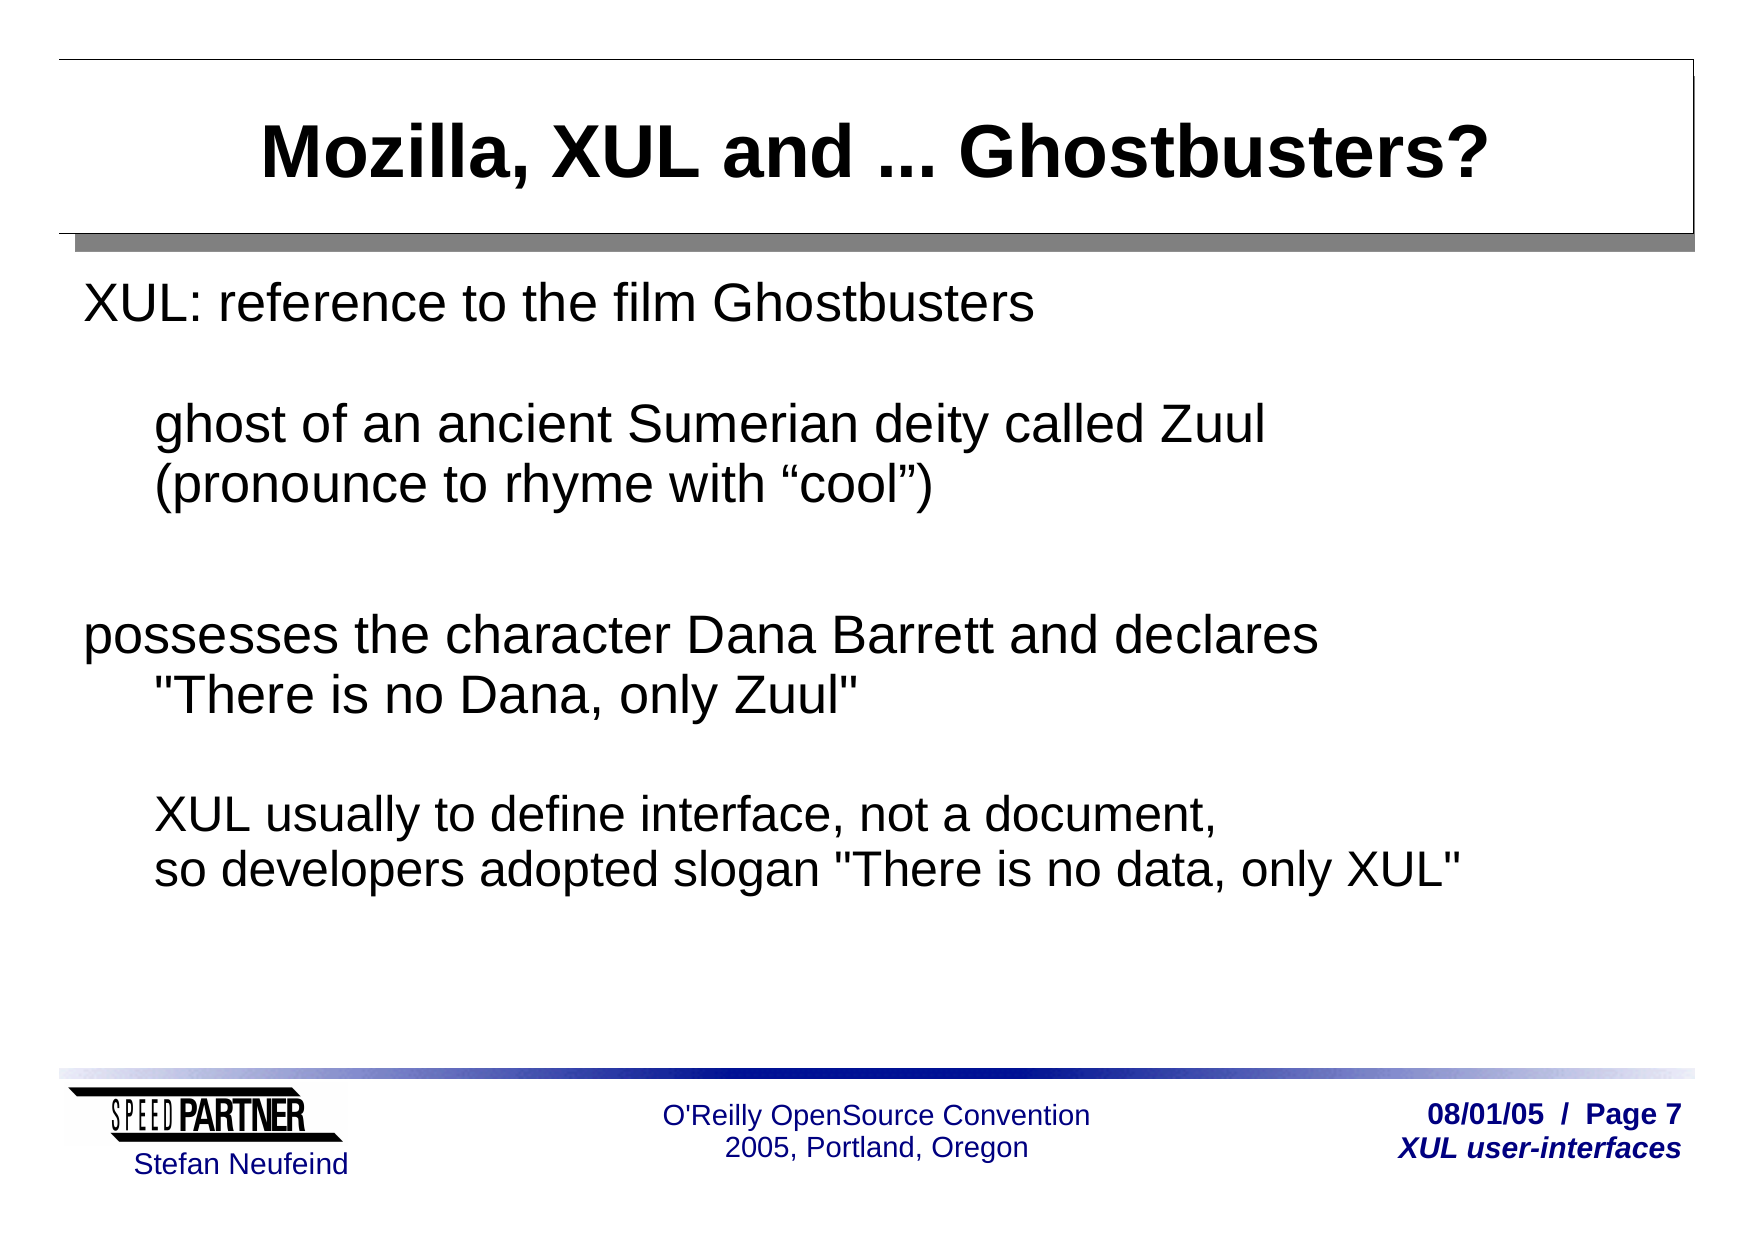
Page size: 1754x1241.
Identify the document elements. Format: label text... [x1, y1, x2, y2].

picture [59, 1068, 1695, 1079]
list XUL: reference to the film Ghostbusters ghost of an ancient Sumerian deity called Zuul (pronounce to rhyme with “cool”) possesses the character Dana Barrett and declares "There is no Dana, only Zuul" XUL usually to define interface, not a document, so developers adopted slogan "There is no data, only XUL" [71, 272, 1695, 1055]
picture [64, 1082, 348, 1146]
title Mozilla, XUL and ... Ghostbusters? [59, 59, 1695, 244]
